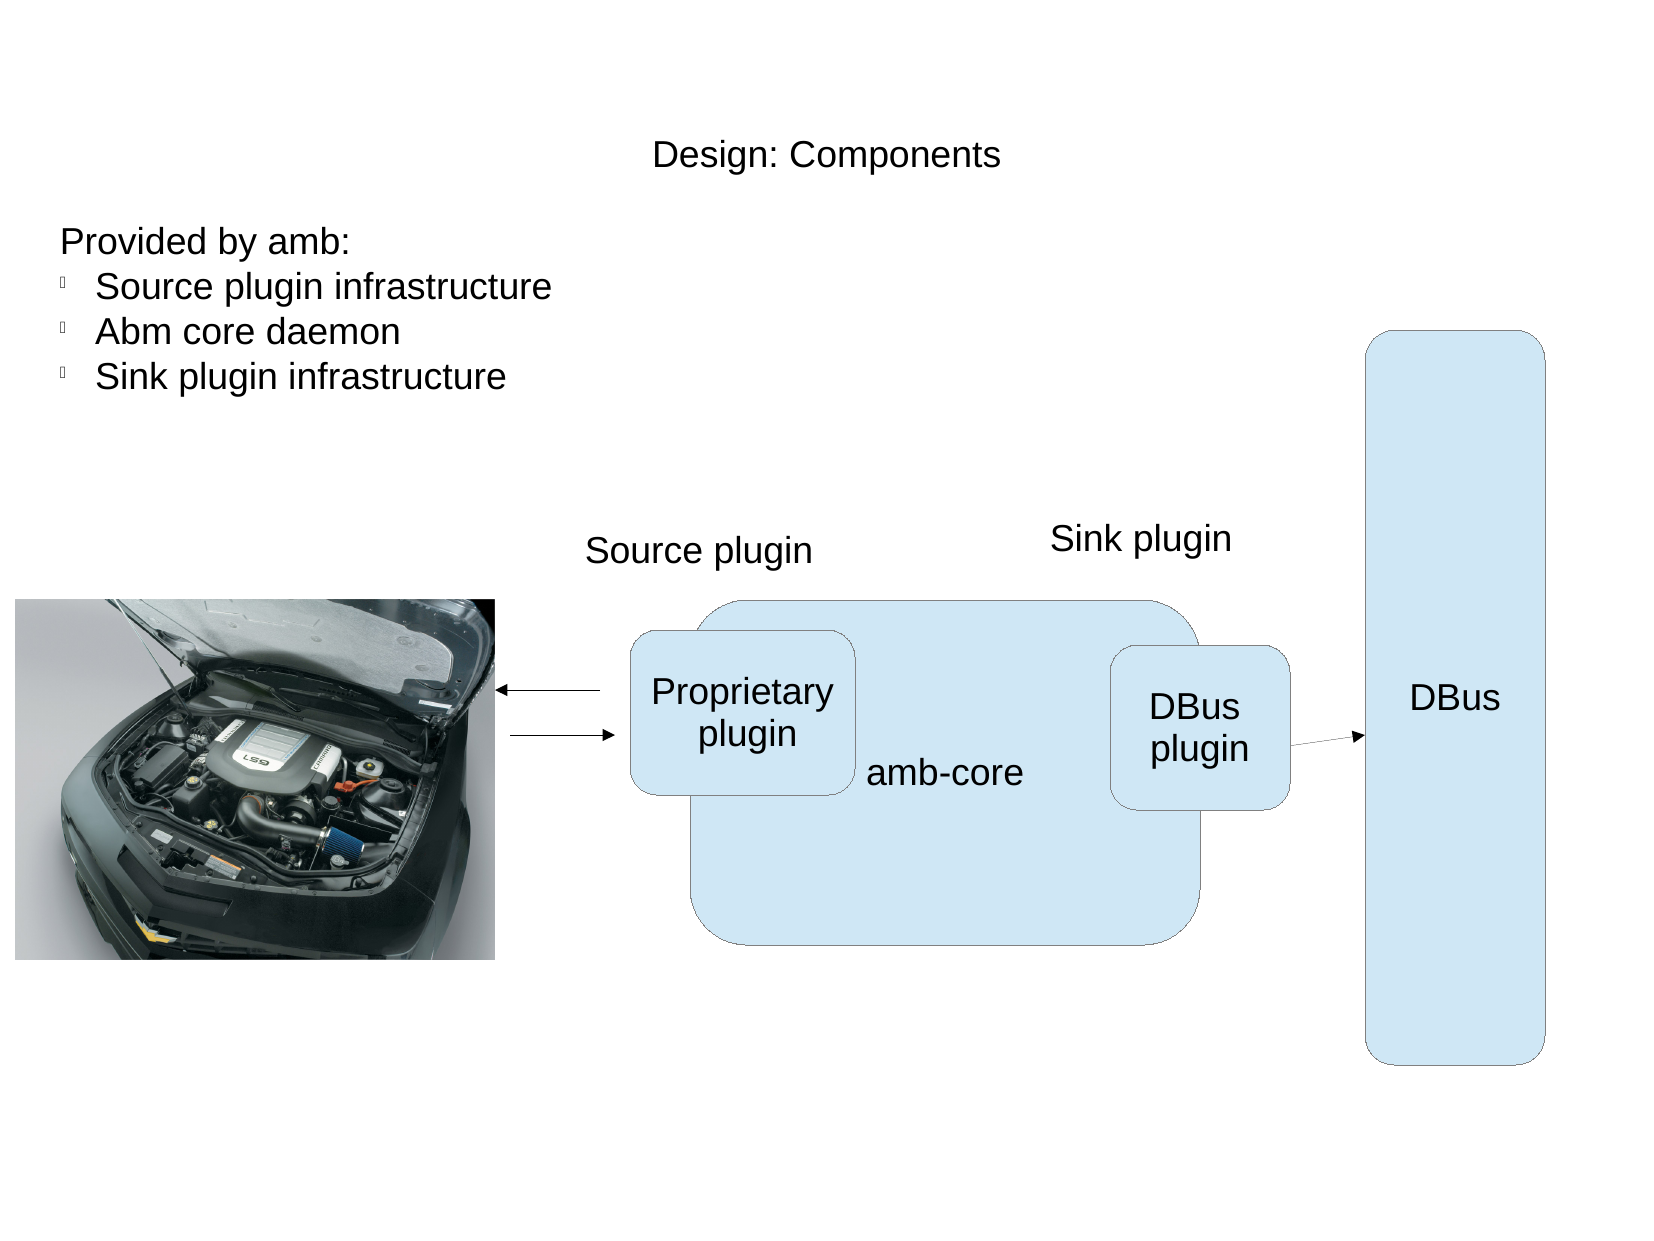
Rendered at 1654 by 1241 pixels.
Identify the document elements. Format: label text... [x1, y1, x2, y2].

text_box Source plugin [570, 521, 856, 586]
text_box amb-core [690, 600, 1201, 946]
text_box DBus plugin [1110, 645, 1291, 811]
text_box Design: Components [82, 49, 1571, 257]
picture [15, 599, 495, 960]
text_box Proprietary plugin [630, 630, 856, 796]
text_box Sink plugin [1035, 510, 1306, 567]
text_box DBus [1365, 330, 1546, 1066]
text_box Provided by amb: Source plugin infrastructure Abm core daemon Sink plugin infrastructure [44, 210, 495, 393]
